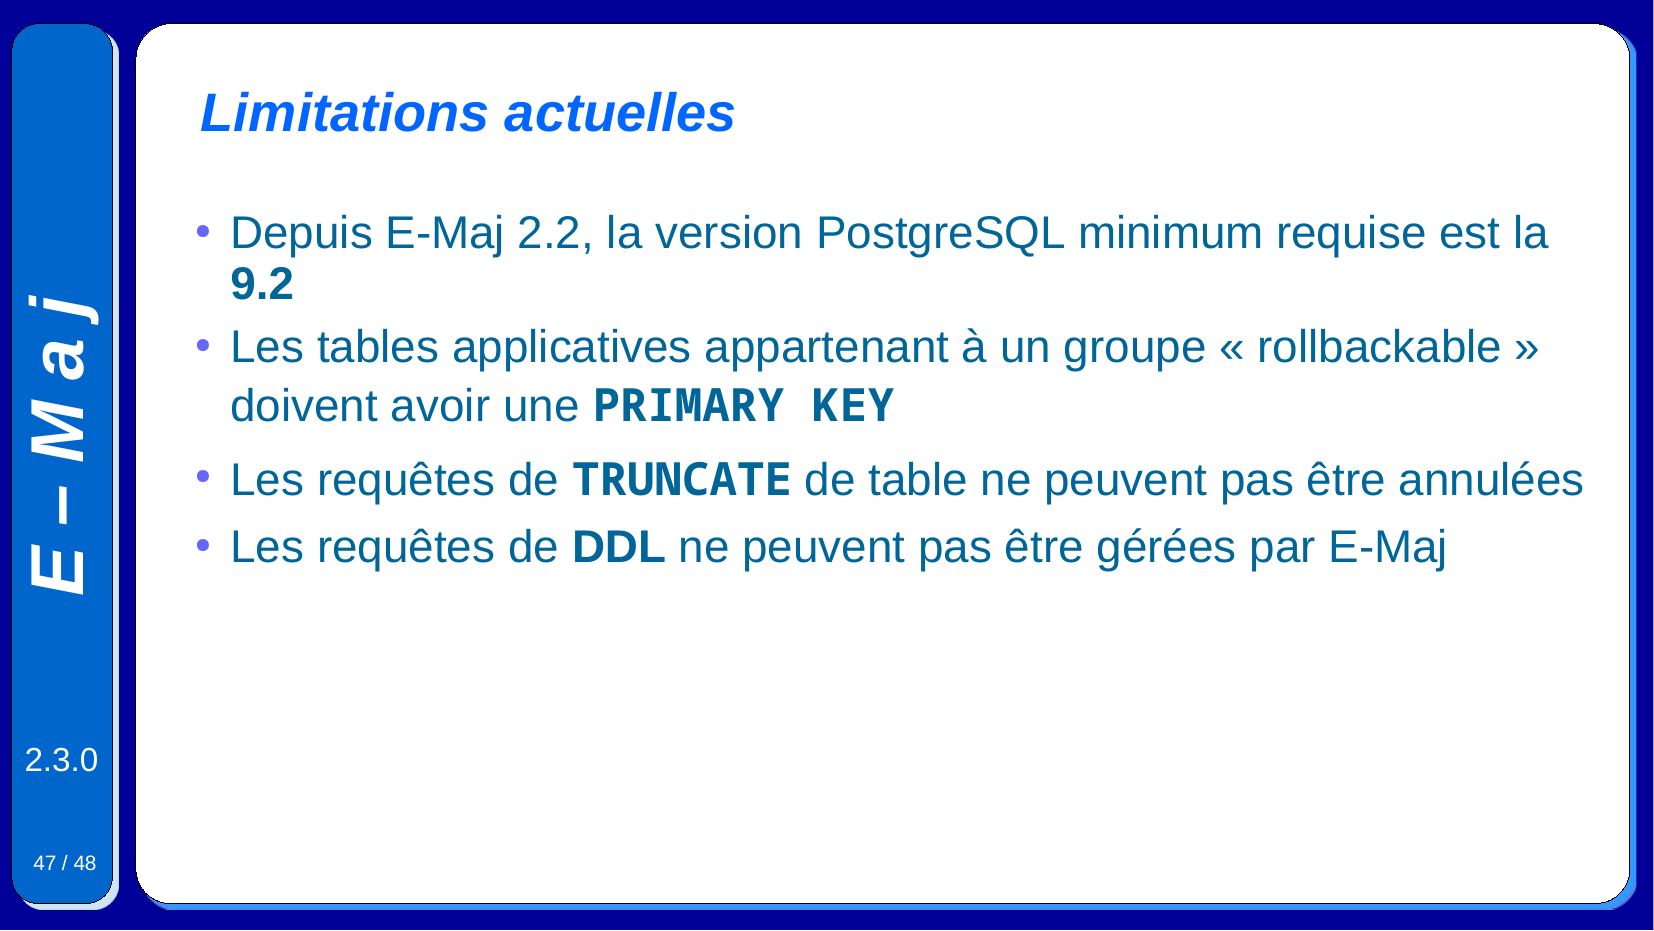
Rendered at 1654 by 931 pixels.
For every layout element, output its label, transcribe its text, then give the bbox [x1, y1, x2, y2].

title Limitations actuelles [200, 34, 1575, 191]
list Depuis E-Maj 2.2, la version PostgreSQL minimum requise est la 9.2 Les tables applicatives appartenant à un groupe « rollbackable » doivent avoir une PRIMARY KEY Les requêtes de TRUNCATE de table ne peuvent pas être annulées Les requêtes de DDL ne peuvent pas être gérées par E-Maj [177, 206, 1587, 827]
